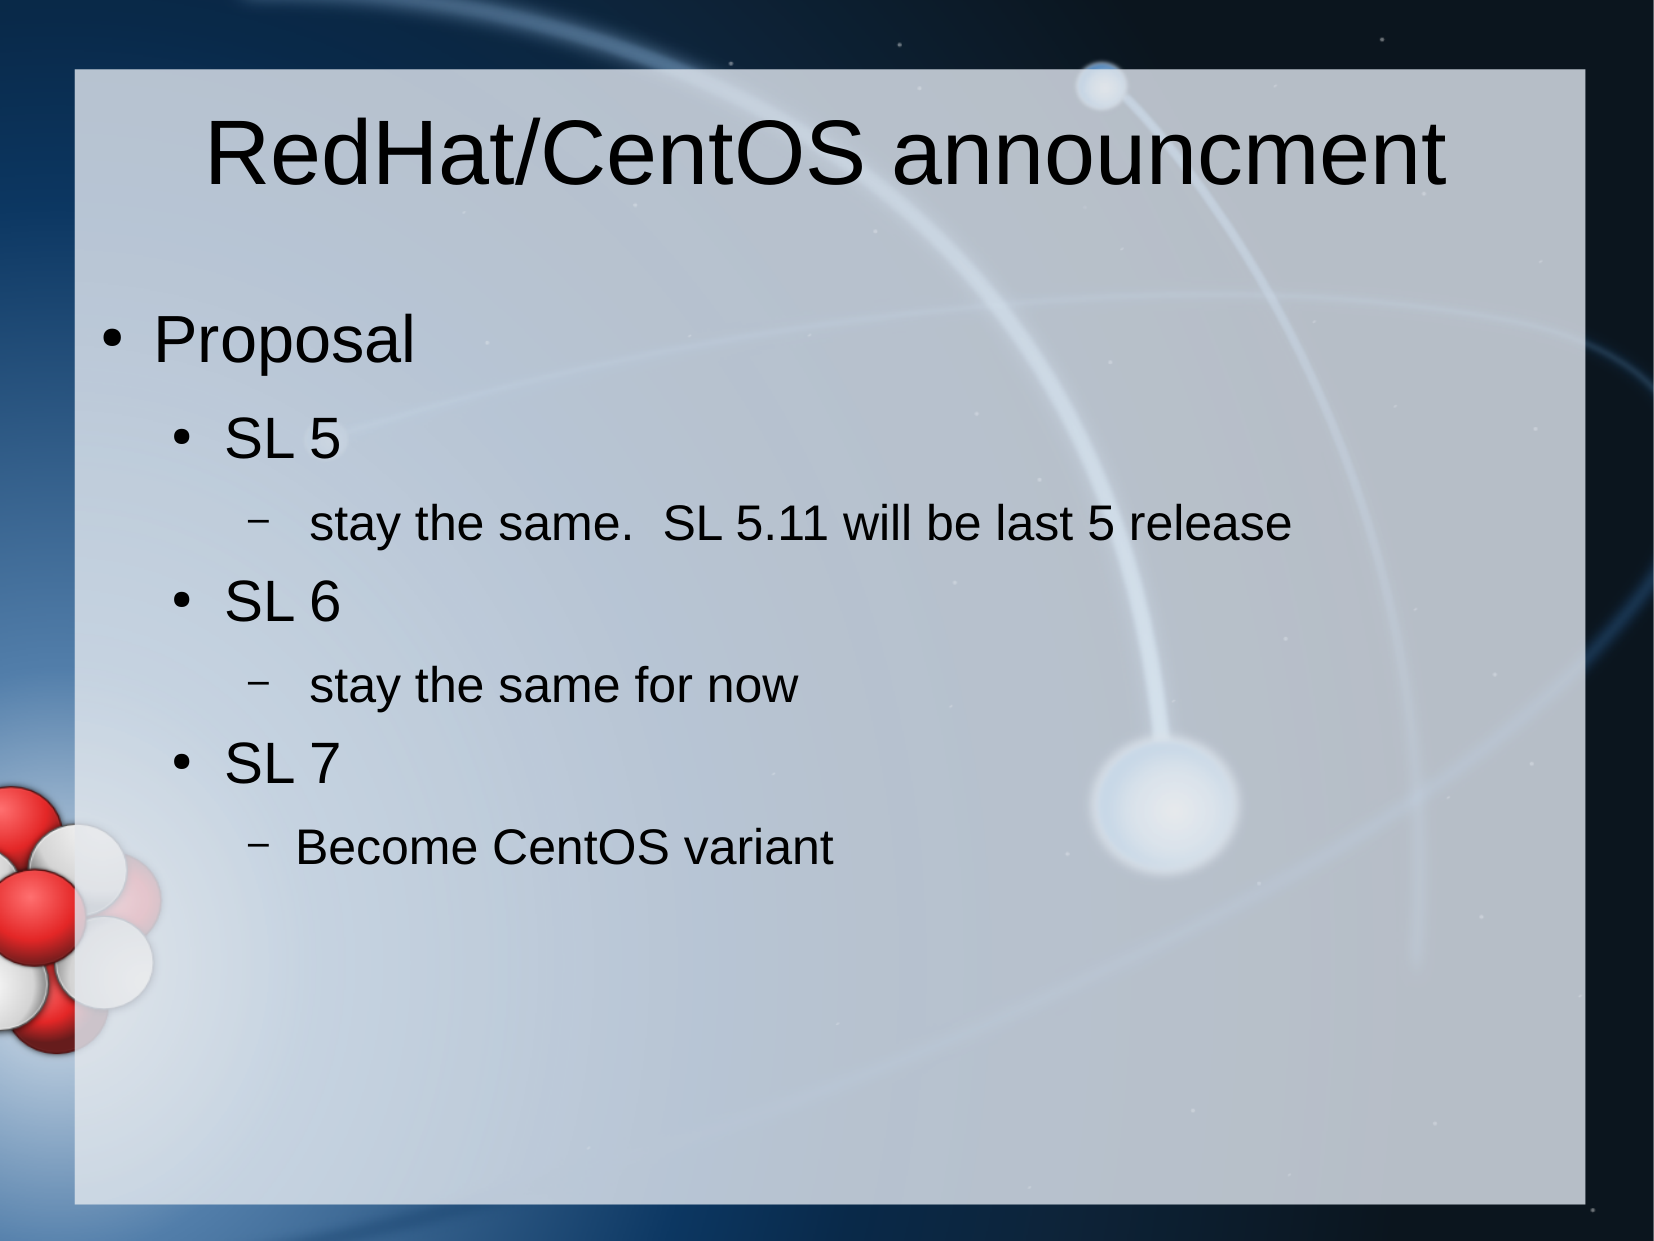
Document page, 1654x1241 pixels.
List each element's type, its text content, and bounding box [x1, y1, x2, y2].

title RedHat/CentOS announcment [82, 49, 1571, 257]
list Proposal SL 5 stay the same. SL 5.11 will be last 5 release SL 6 stay the same for now SL 7 Become CentOS variant [82, 302, 1571, 1121]
picture [0, 0, 1654, 1241]
